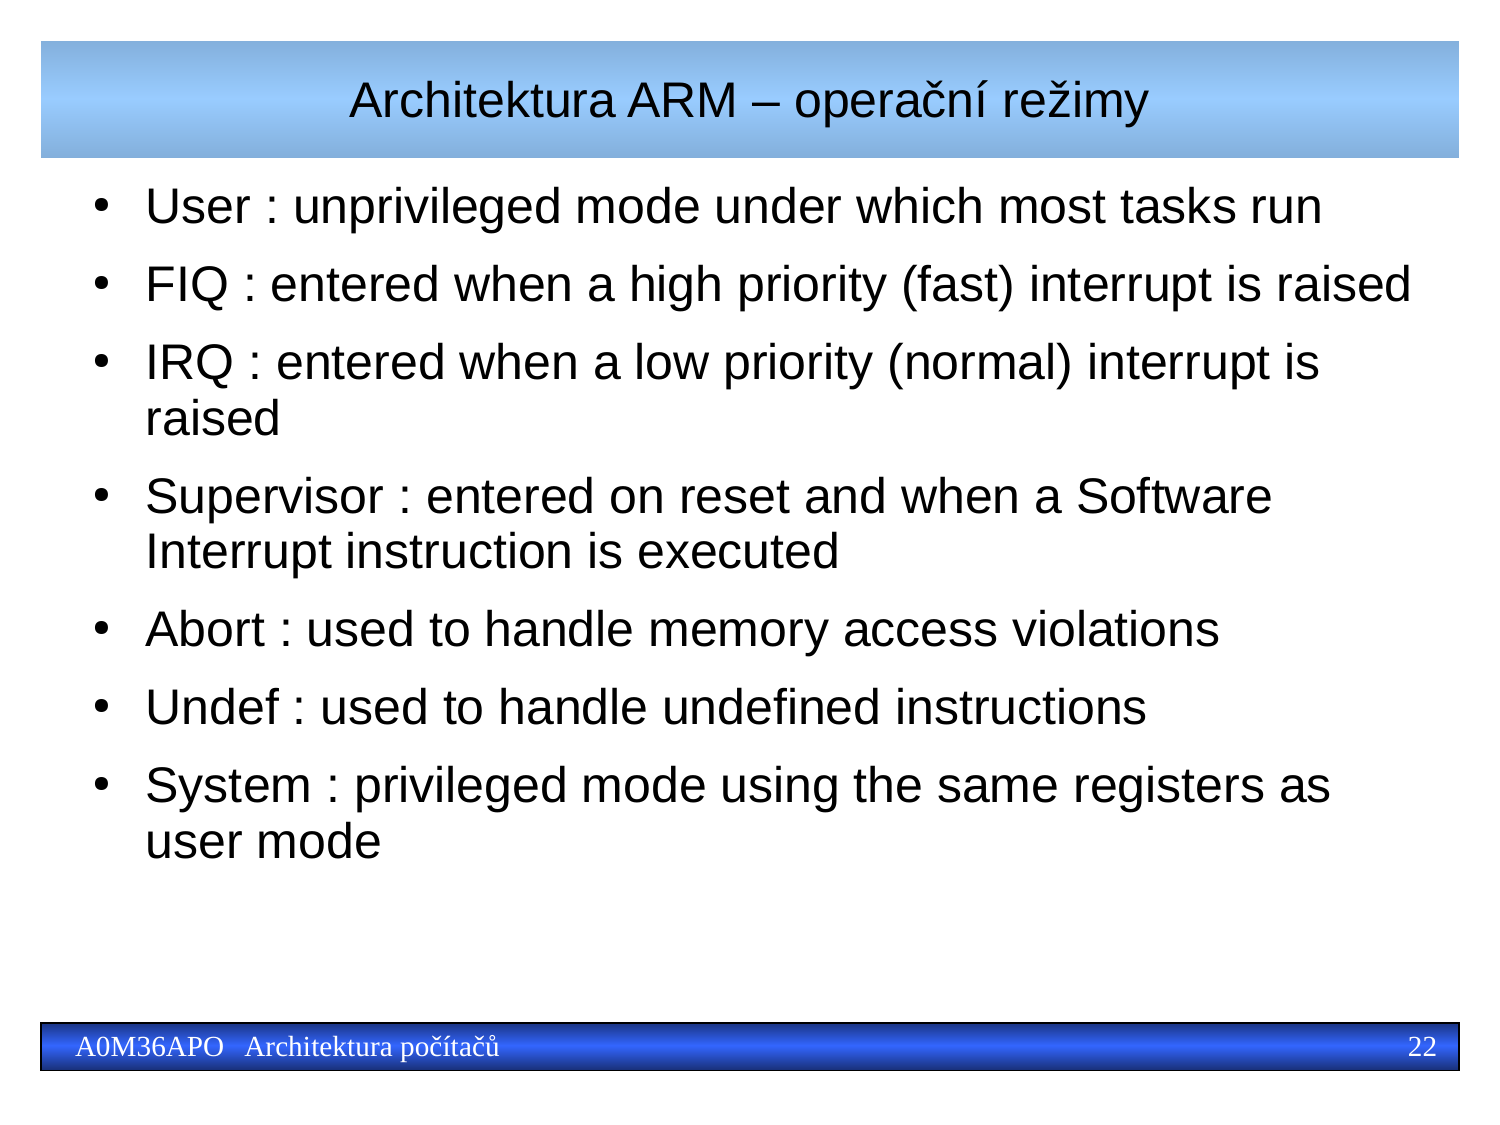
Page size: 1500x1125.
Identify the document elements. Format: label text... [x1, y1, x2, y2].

list User : unprivileged mode under which most tasks run FIQ : entered when a high priority (fast) interrupt is raised IRQ : entered when a low priority (normal) interrupt is raised Supervisor : entered on reset and when a Software Interrupt instruction is executed Abort : used to handle memory access violations Undef : used to handle undefined instructions System : privileged mode using the same registers as user mode [75, 178, 1426, 988]
title Architektura ARM – operační režimy [41, 41, 1459, 158]
